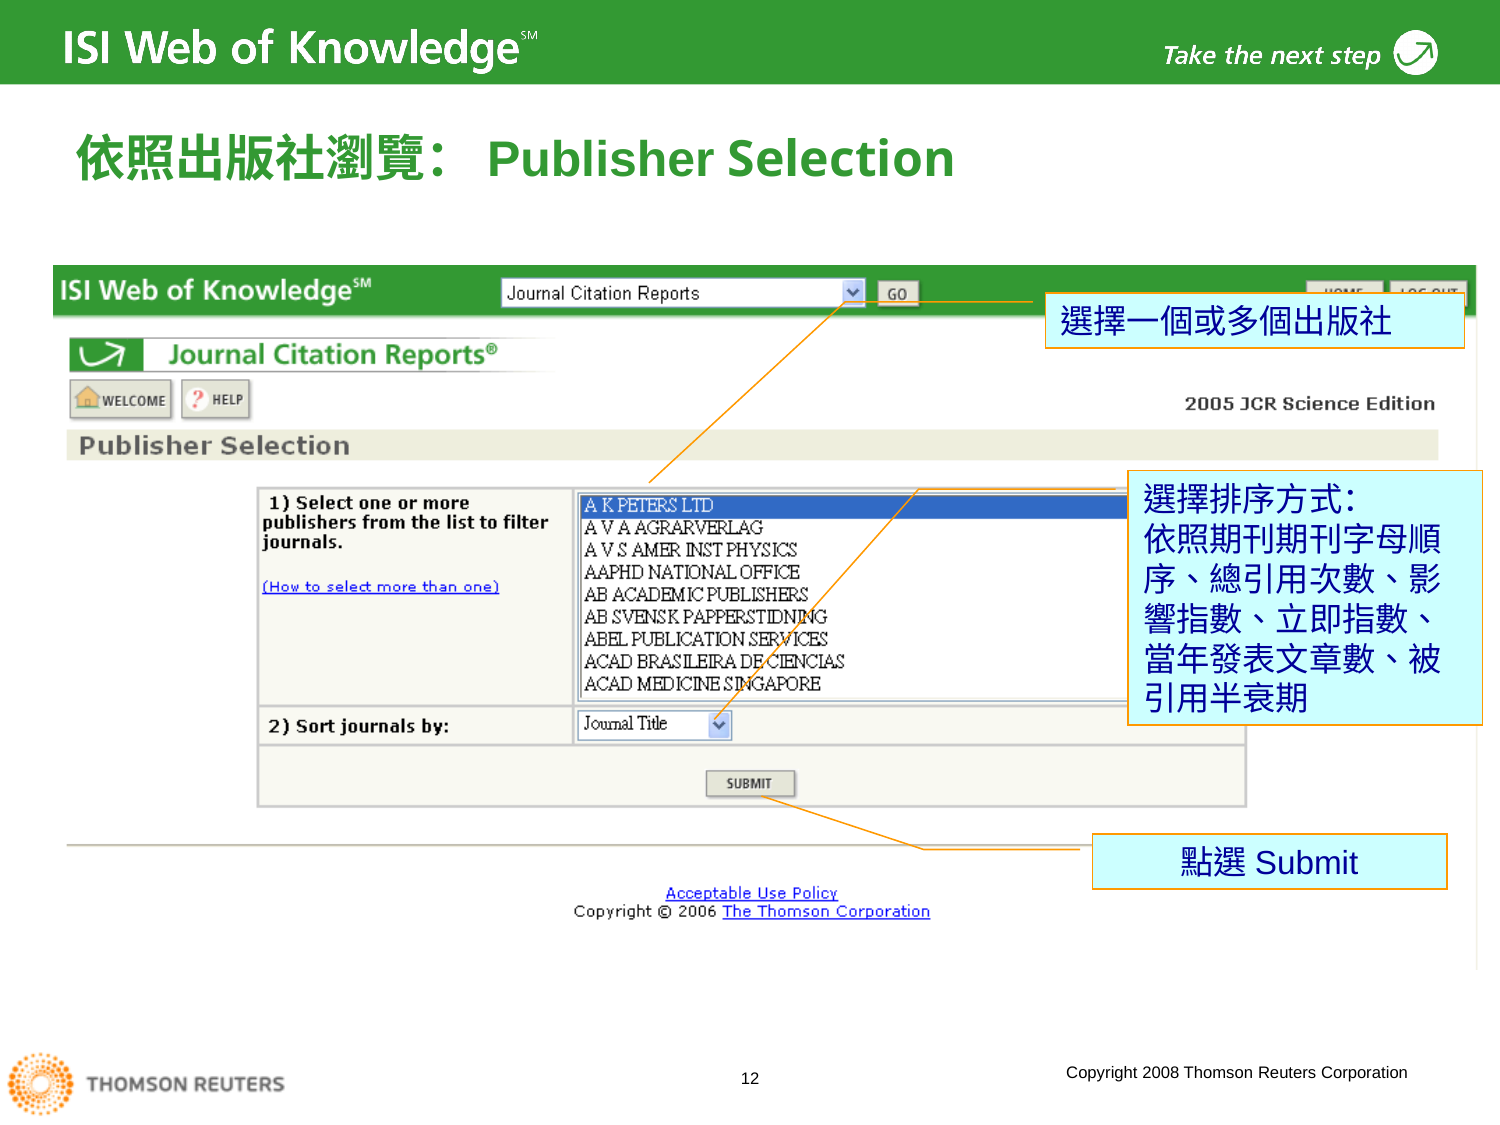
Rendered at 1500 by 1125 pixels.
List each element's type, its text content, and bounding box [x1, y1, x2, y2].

picture [53, 265, 1479, 971]
title 依照出版社瀏覽：Publisher Selection [75, 111, 1426, 187]
text_box 選擇排序方式： 依照期刊期刊字母順序、總引用次數、影響指數、立即指數、當年發表文章數、被引用半衰期 [1128, 470, 1483, 725]
text_box 選擇一個或多個出版社 [1045, 293, 1465, 348]
text_box 點選Submit [1092, 834, 1447, 889]
